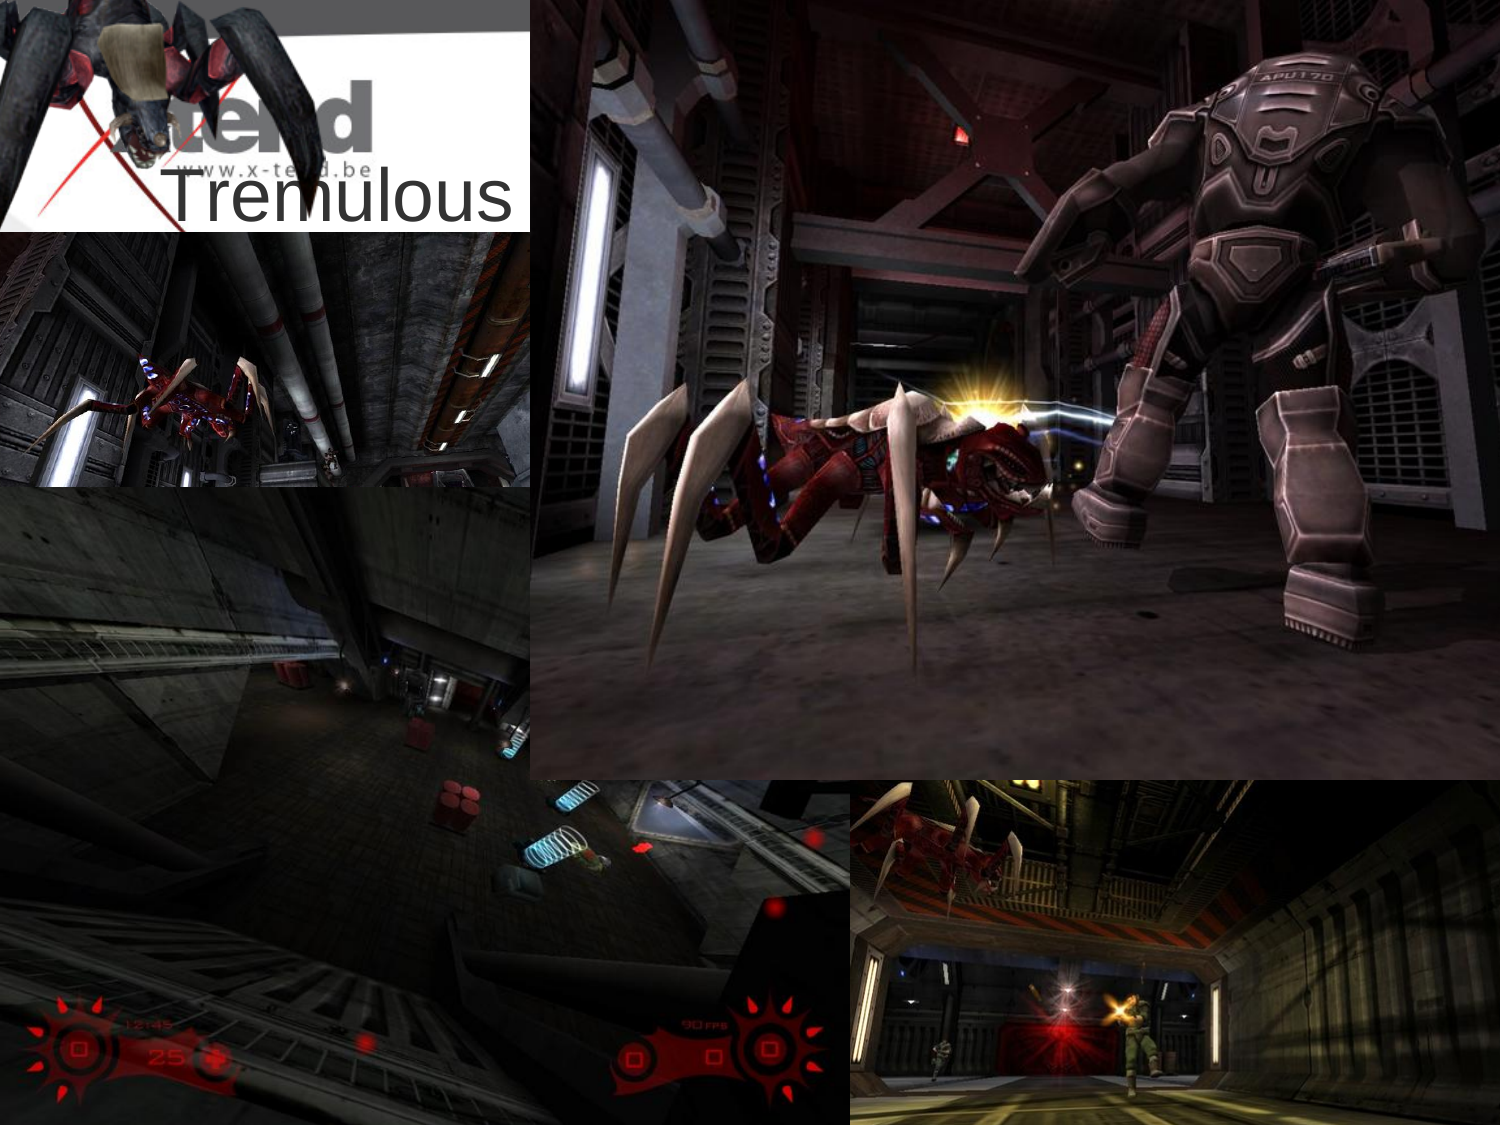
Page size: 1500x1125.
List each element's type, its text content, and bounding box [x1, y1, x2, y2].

title Tremulous [159, 109, 530, 283]
picture [0, 0, 1500, 1125]
